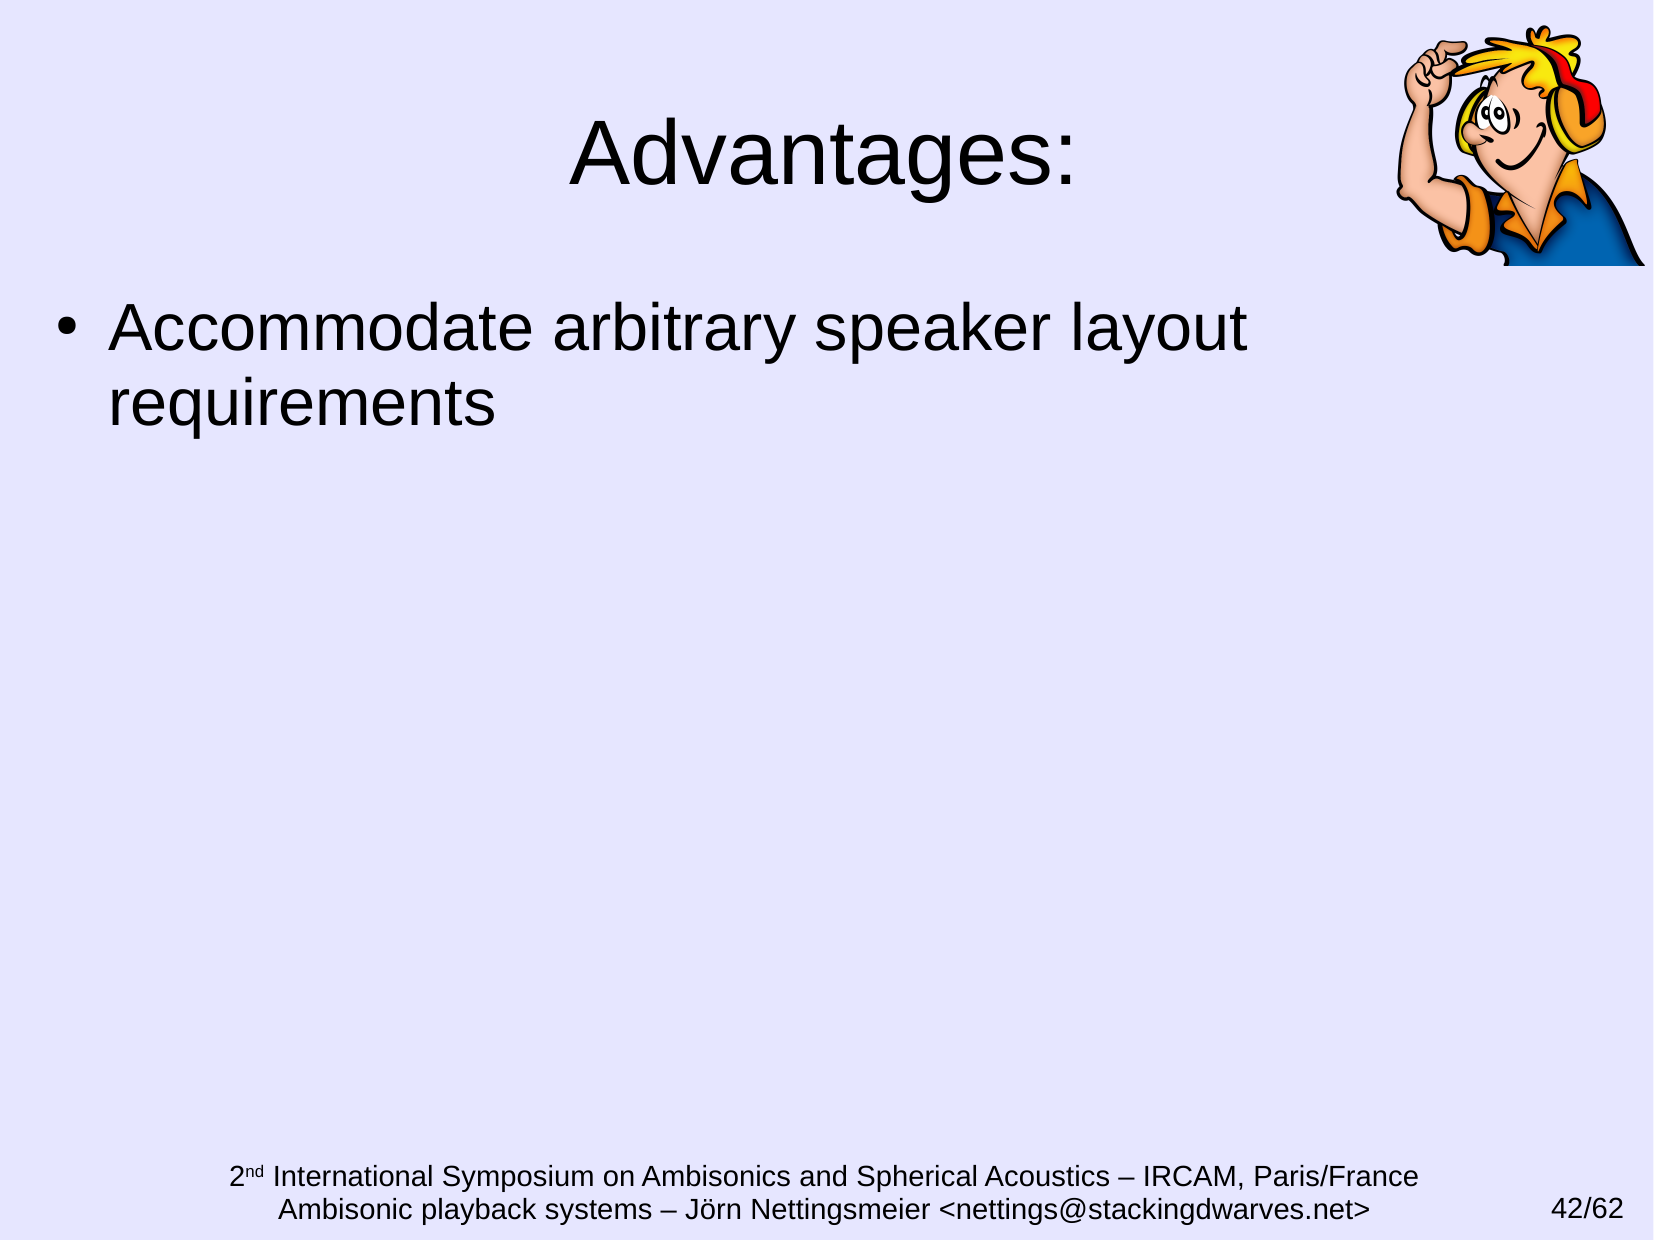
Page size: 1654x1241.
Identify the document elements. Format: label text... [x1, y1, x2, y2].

title Advantages: [37, 49, 1387, 257]
picture [1387, 0, 1654, 267]
list Accommodate arbitrary speaker layout requirements [37, 290, 1613, 1109]
